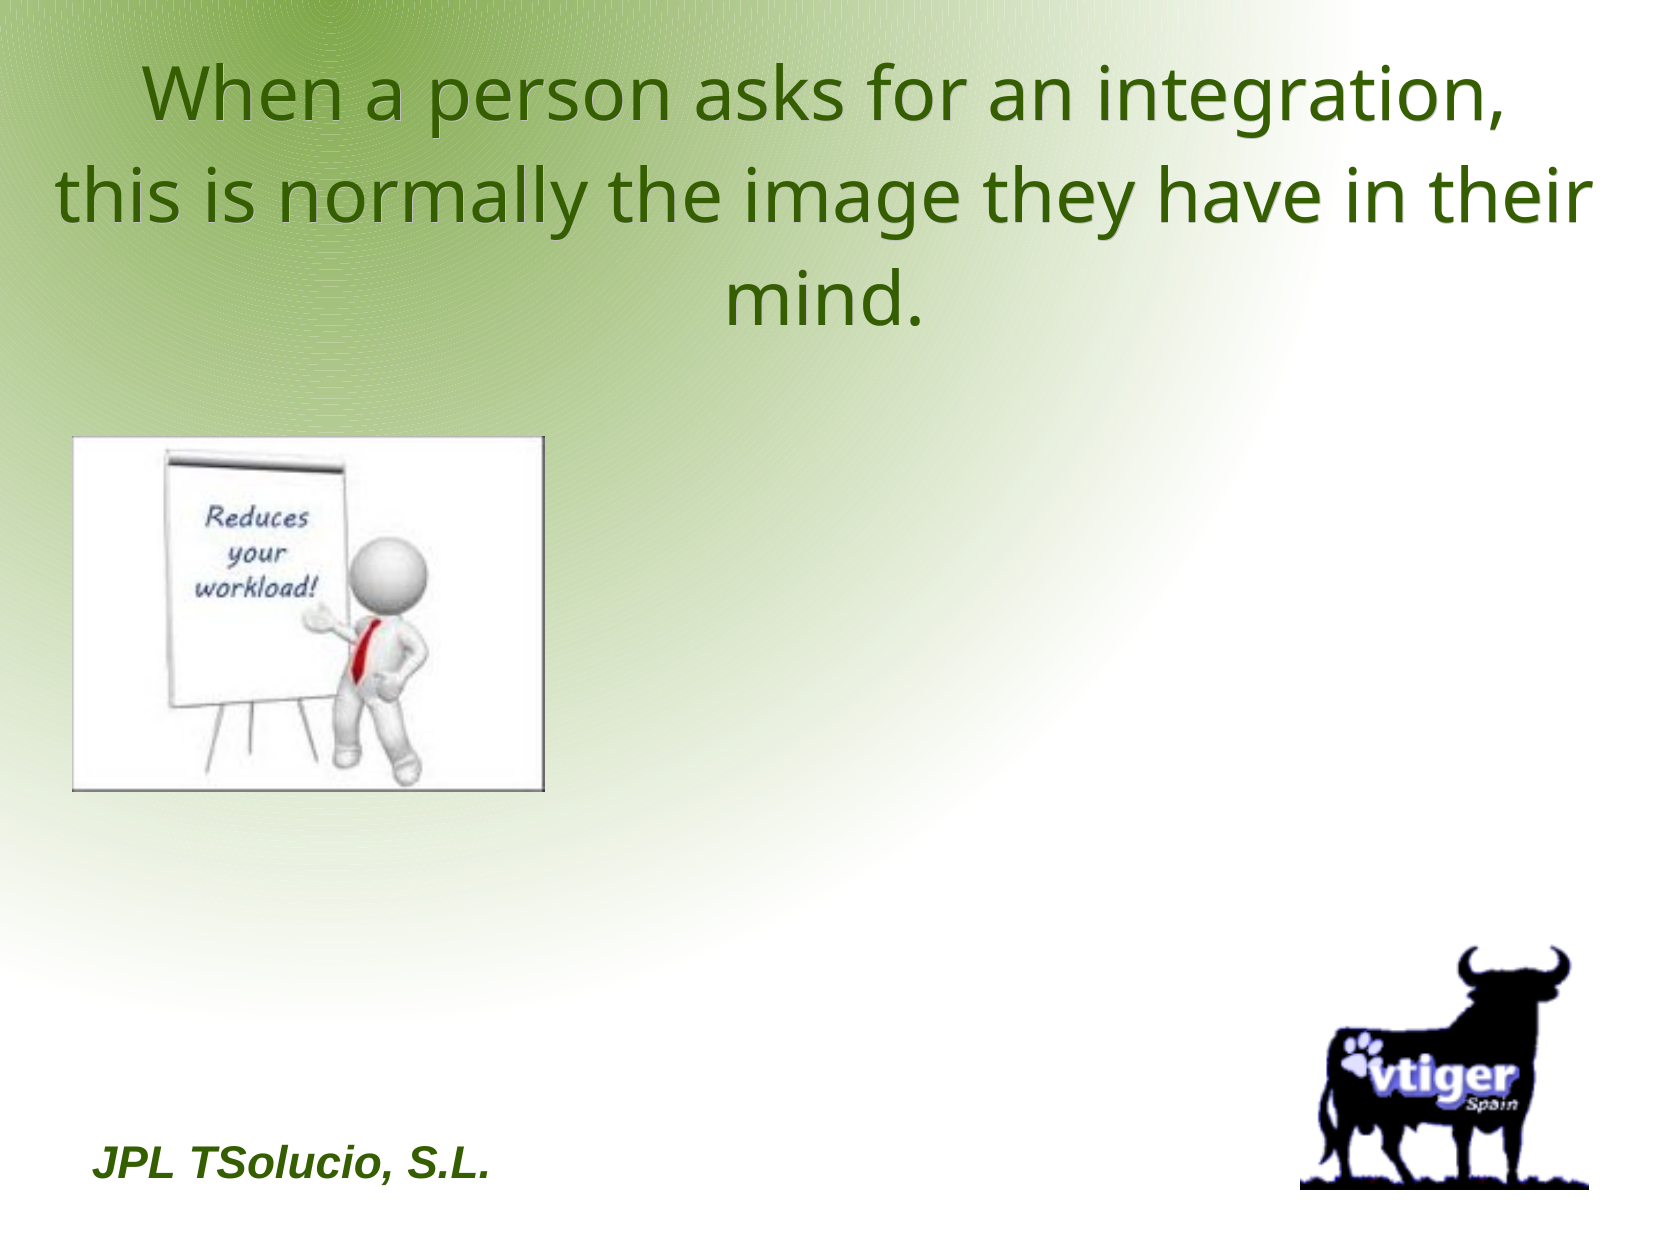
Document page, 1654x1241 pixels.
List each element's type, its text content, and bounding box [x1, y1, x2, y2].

picture [72, 436, 545, 792]
picture [1300, 939, 1589, 1190]
title When a person asks for an integration, this is normally the image they have in their mind. [0, 62, 1652, 325]
